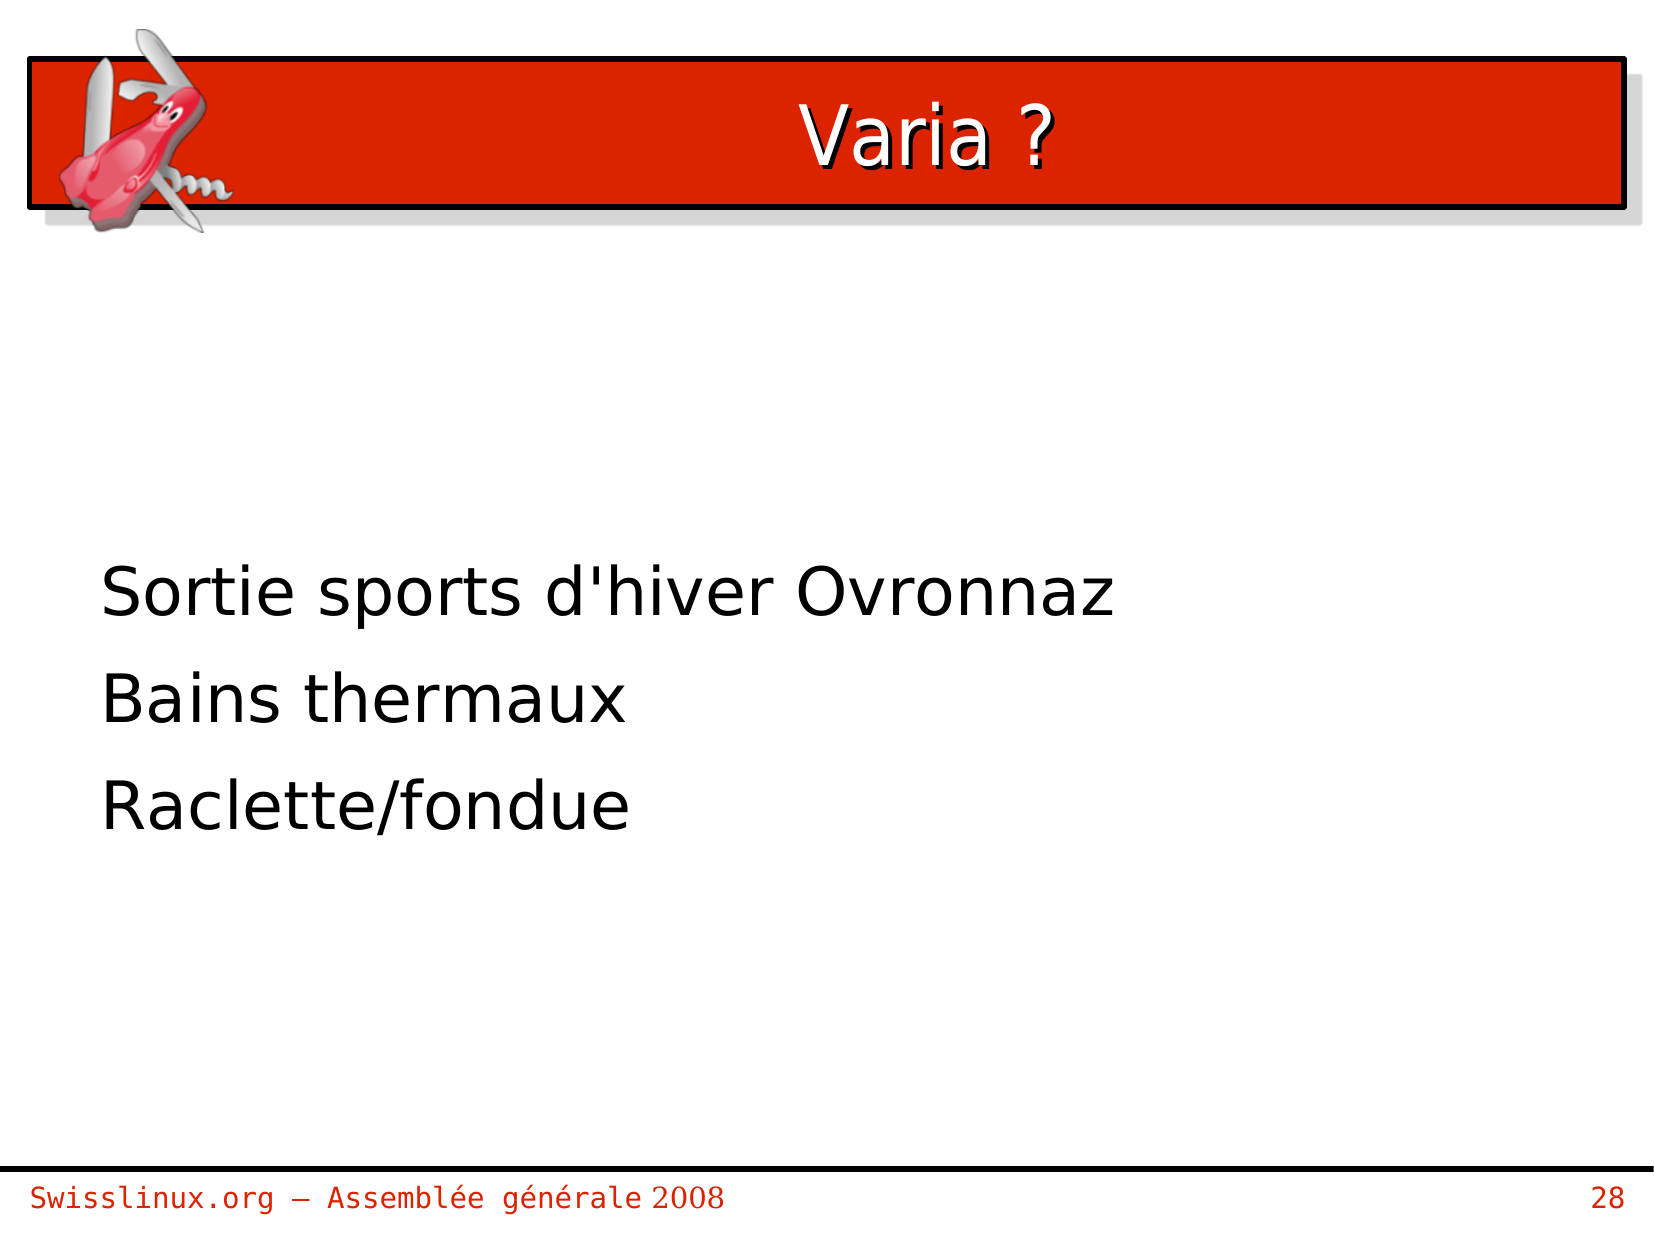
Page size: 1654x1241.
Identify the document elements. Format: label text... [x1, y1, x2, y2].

title Varia ? [259, 88, 1595, 186]
picture [59, 29, 234, 233]
list Sortie sports d'hiver Ovronnaz Bains thermaux Raclette/fondue [82, 290, 1571, 1109]
